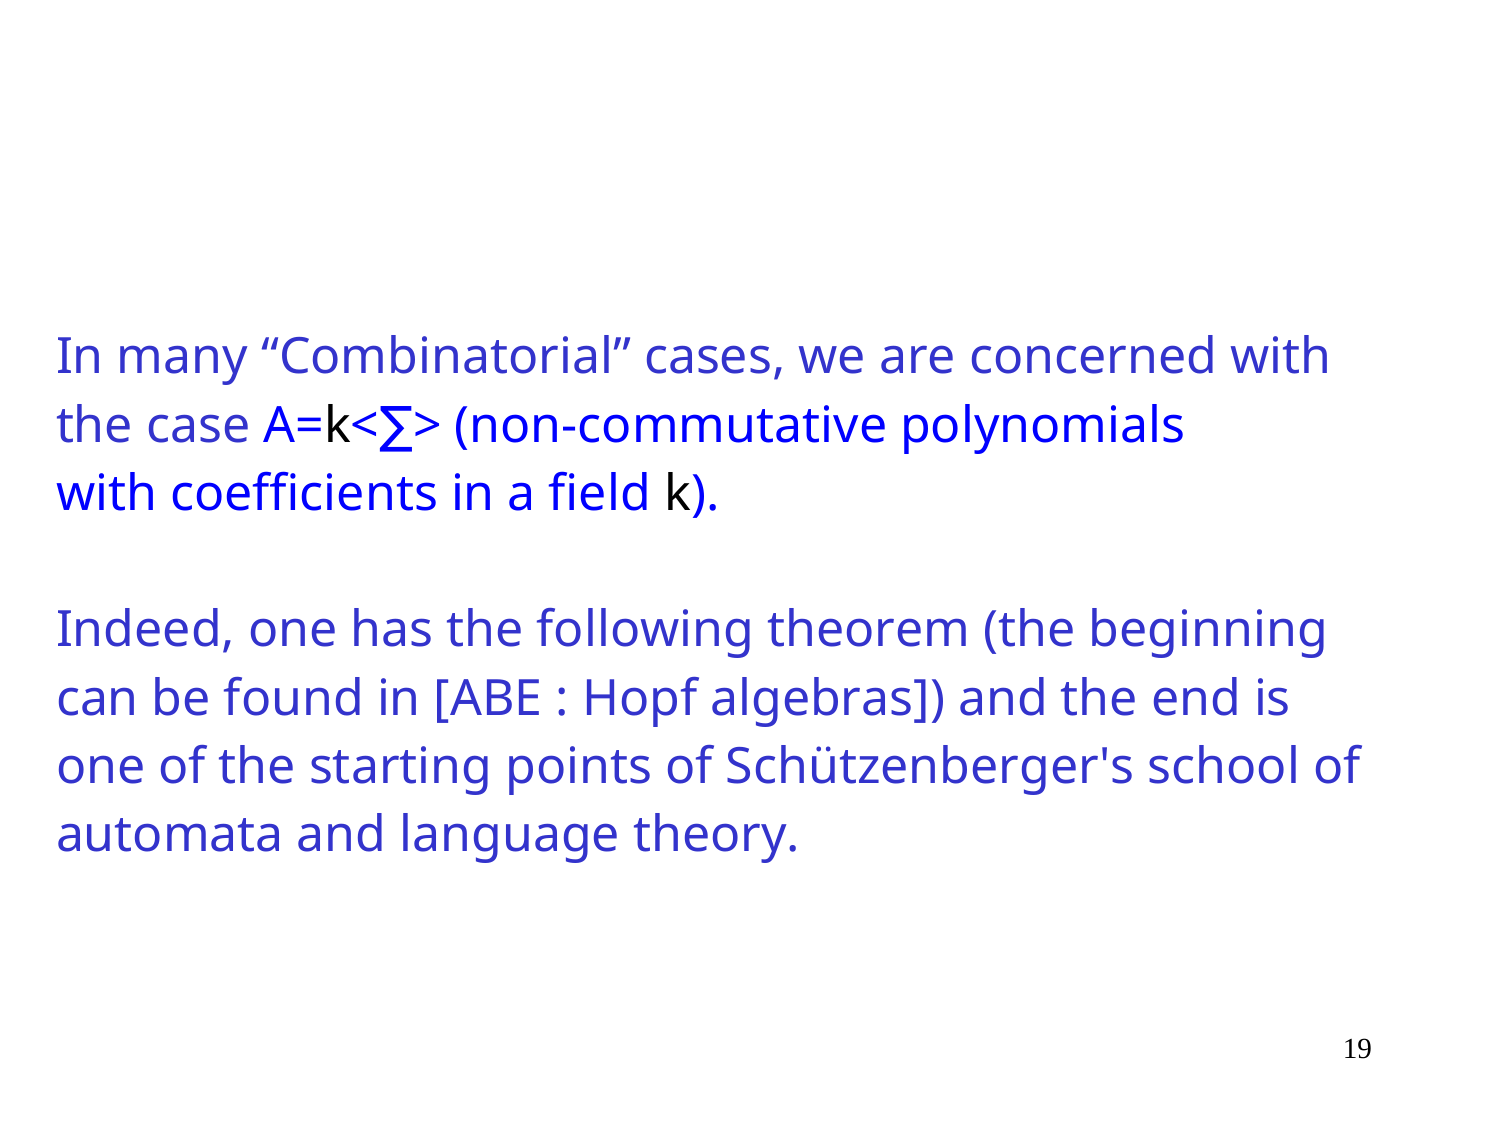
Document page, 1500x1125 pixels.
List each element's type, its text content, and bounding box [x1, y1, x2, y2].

text_box In many “Combinatorial” cases, we are concerned with the case A=k<∑> (non-commutative polynomials with coefficients in a field k). Indeed, one has the following theorem (the beginning can be found in [ABE : Hopf algebras]) and the end is one of the starting points of Schützenberger's school of automata and language theory. [41, 312, 1485, 811]
